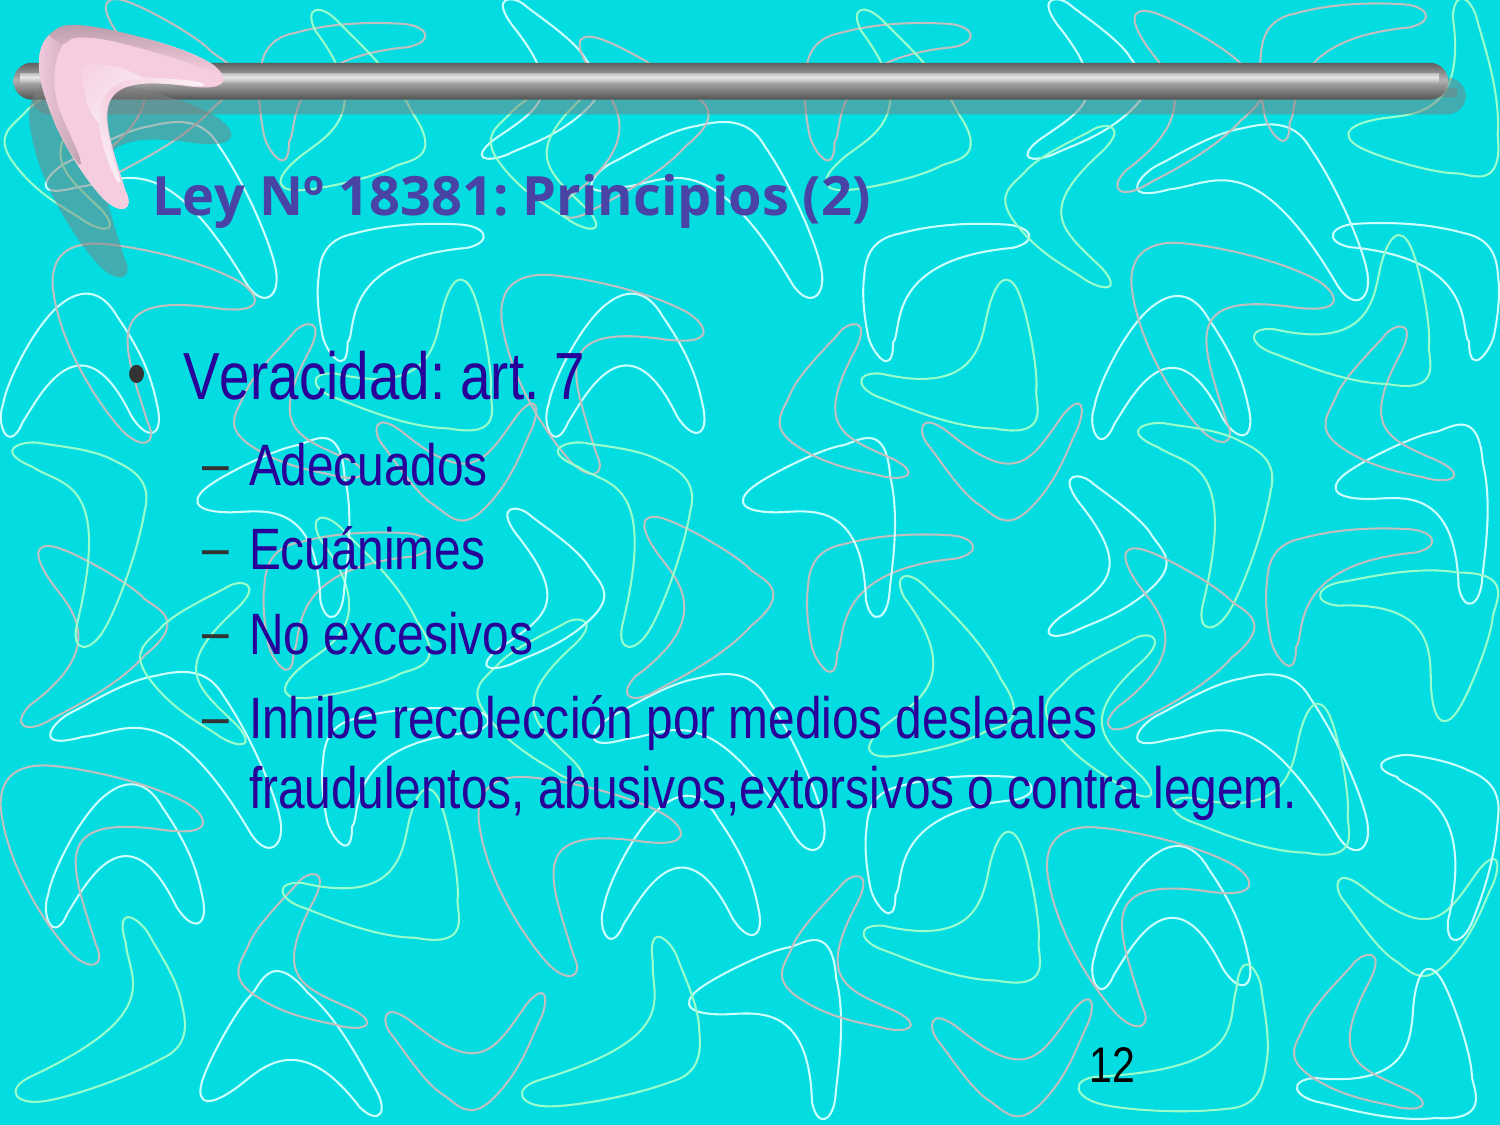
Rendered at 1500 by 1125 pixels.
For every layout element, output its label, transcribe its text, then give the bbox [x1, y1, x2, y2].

list Veracidad: art. 7 Adecuados Ecuánimes No excesivos Inhibe recolección por medios desleales fraudulentos, abusivos,extorsivos o contra legem. [112, 324, 1388, 978]
title Ley Nº 18381: Principios (2) [137, 99, 1388, 288]
